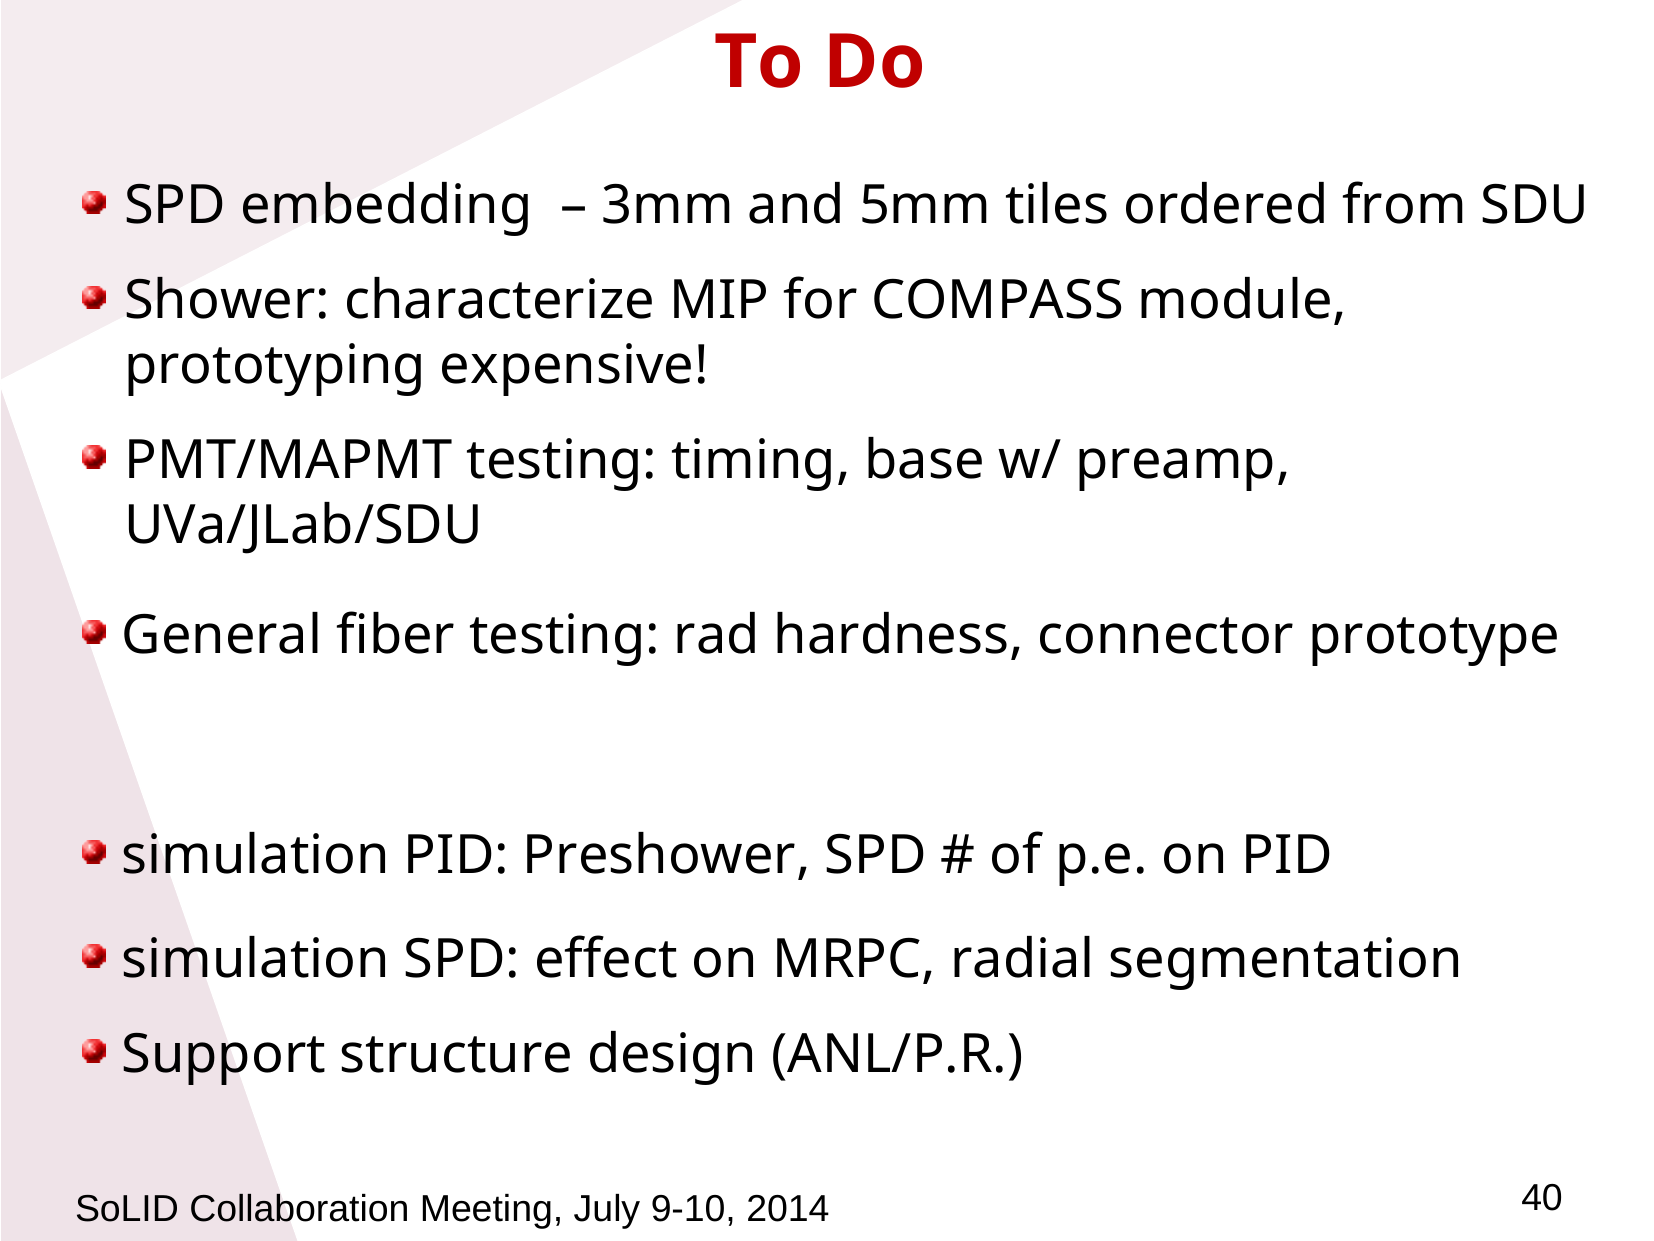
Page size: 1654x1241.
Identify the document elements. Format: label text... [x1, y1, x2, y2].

title To Do [68, 13, 1571, 75]
text_box SPD embedding – 3mm and 5mm tiles ordered from SDU Shower: characterize MIP for COMPASS module, prototyping expensive! PMT/MAPMT testing: timing, base w/ preamp, UVa/JLab/SDU General fiber testing: rad hardness, connector prototype simulation PID: Preshower, SPD # of p.e. on PID simulation SPD: effect on MRPC, radial segmentation Support structure design (ANL/P.R.) [45, 75, 1653, 1241]
